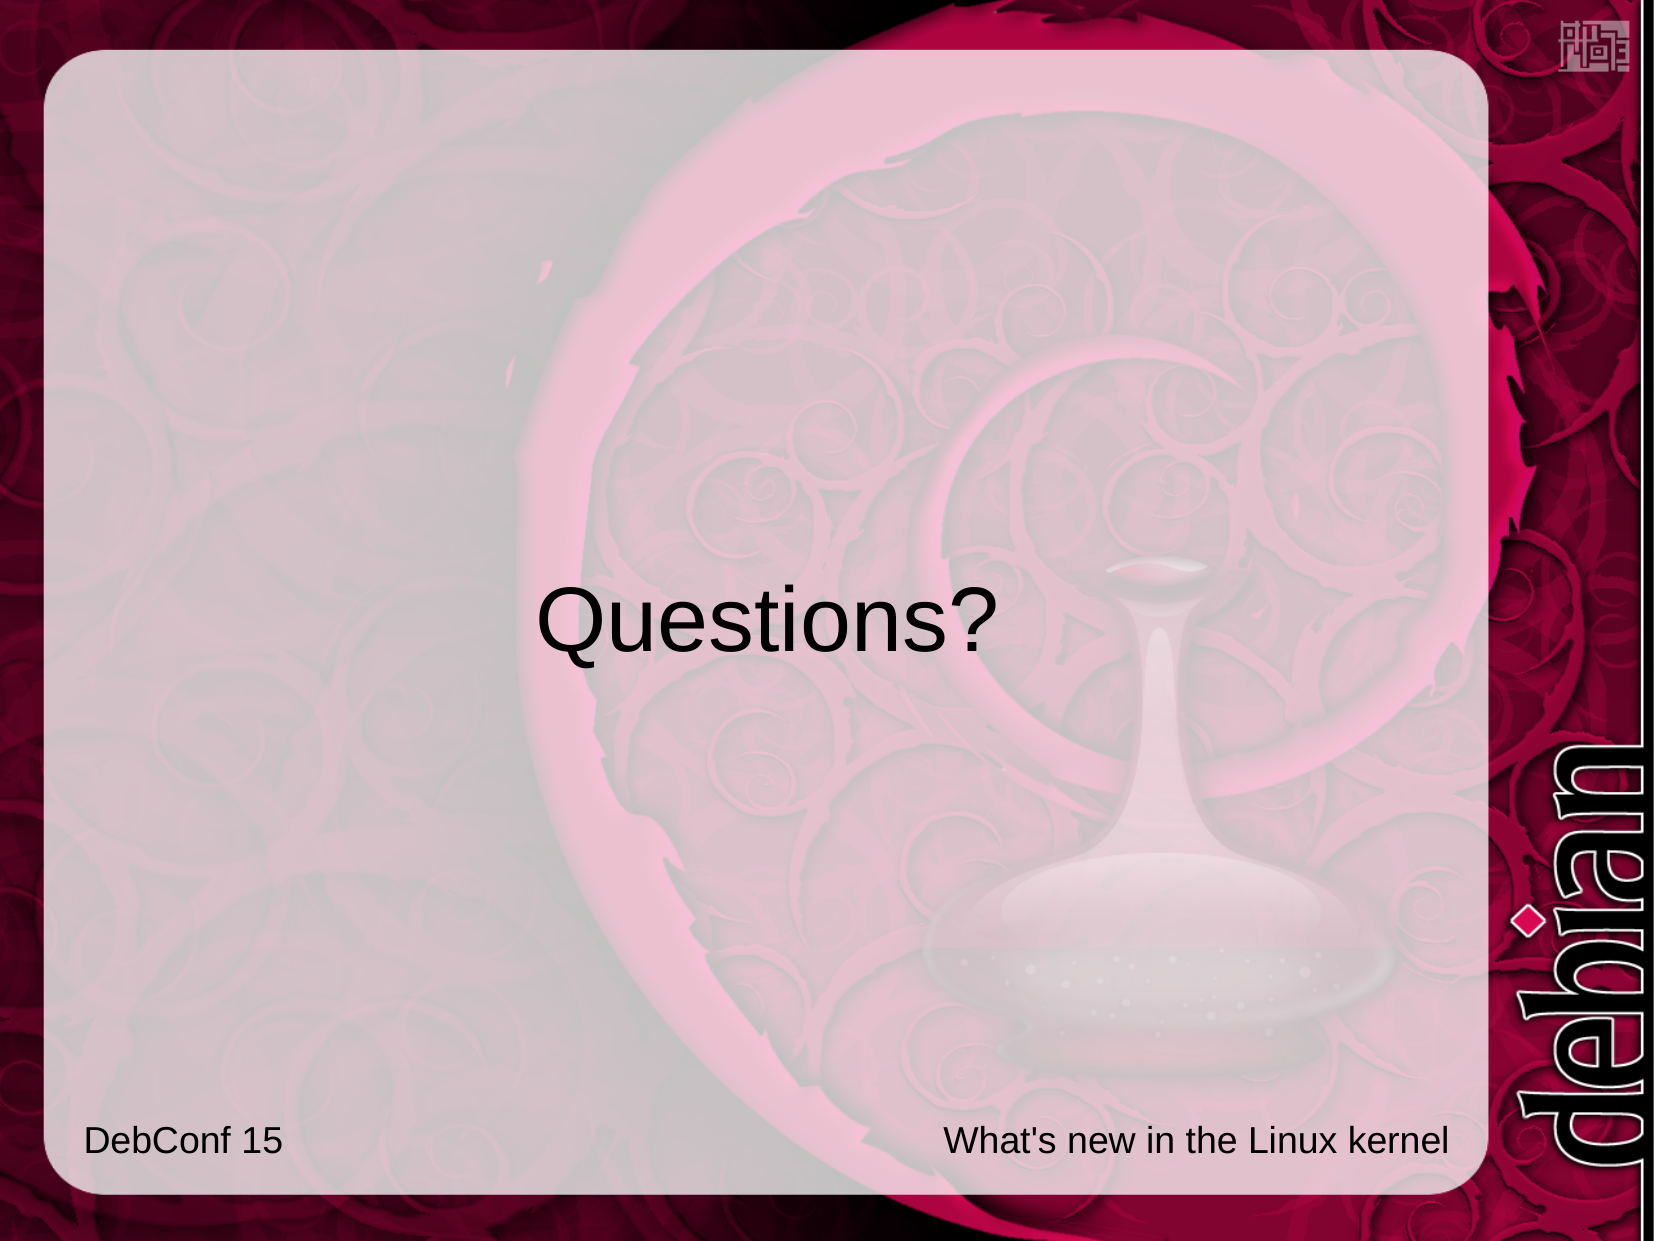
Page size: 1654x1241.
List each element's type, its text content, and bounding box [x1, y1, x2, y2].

picture [0, 0, 1654, 1241]
text_box What's new in the Linux kernel [770, 1112, 1465, 1170]
text_box DebConf 15 [68, 1112, 746, 1170]
title Questions? [59, 516, 1477, 724]
